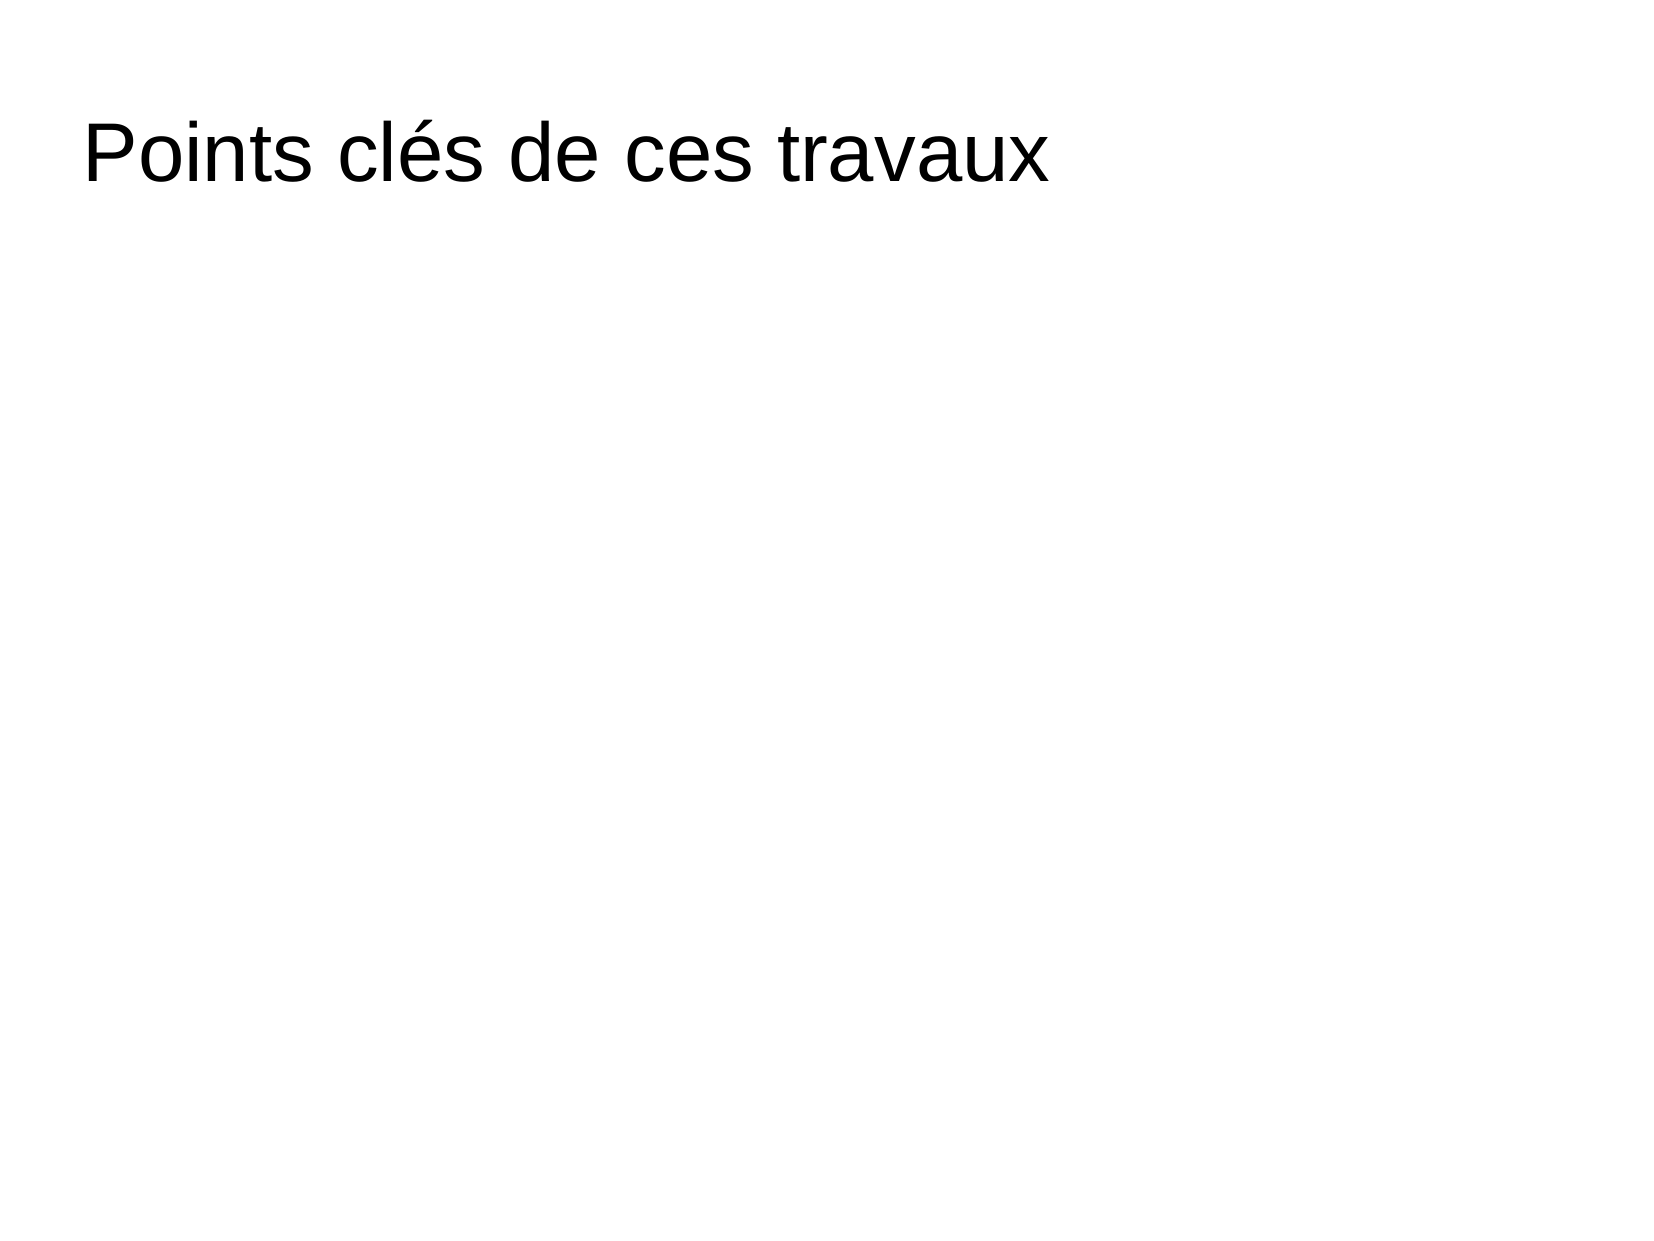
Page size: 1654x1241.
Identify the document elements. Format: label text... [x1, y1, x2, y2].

title Points clés de ces travaux [82, 49, 1571, 257]
